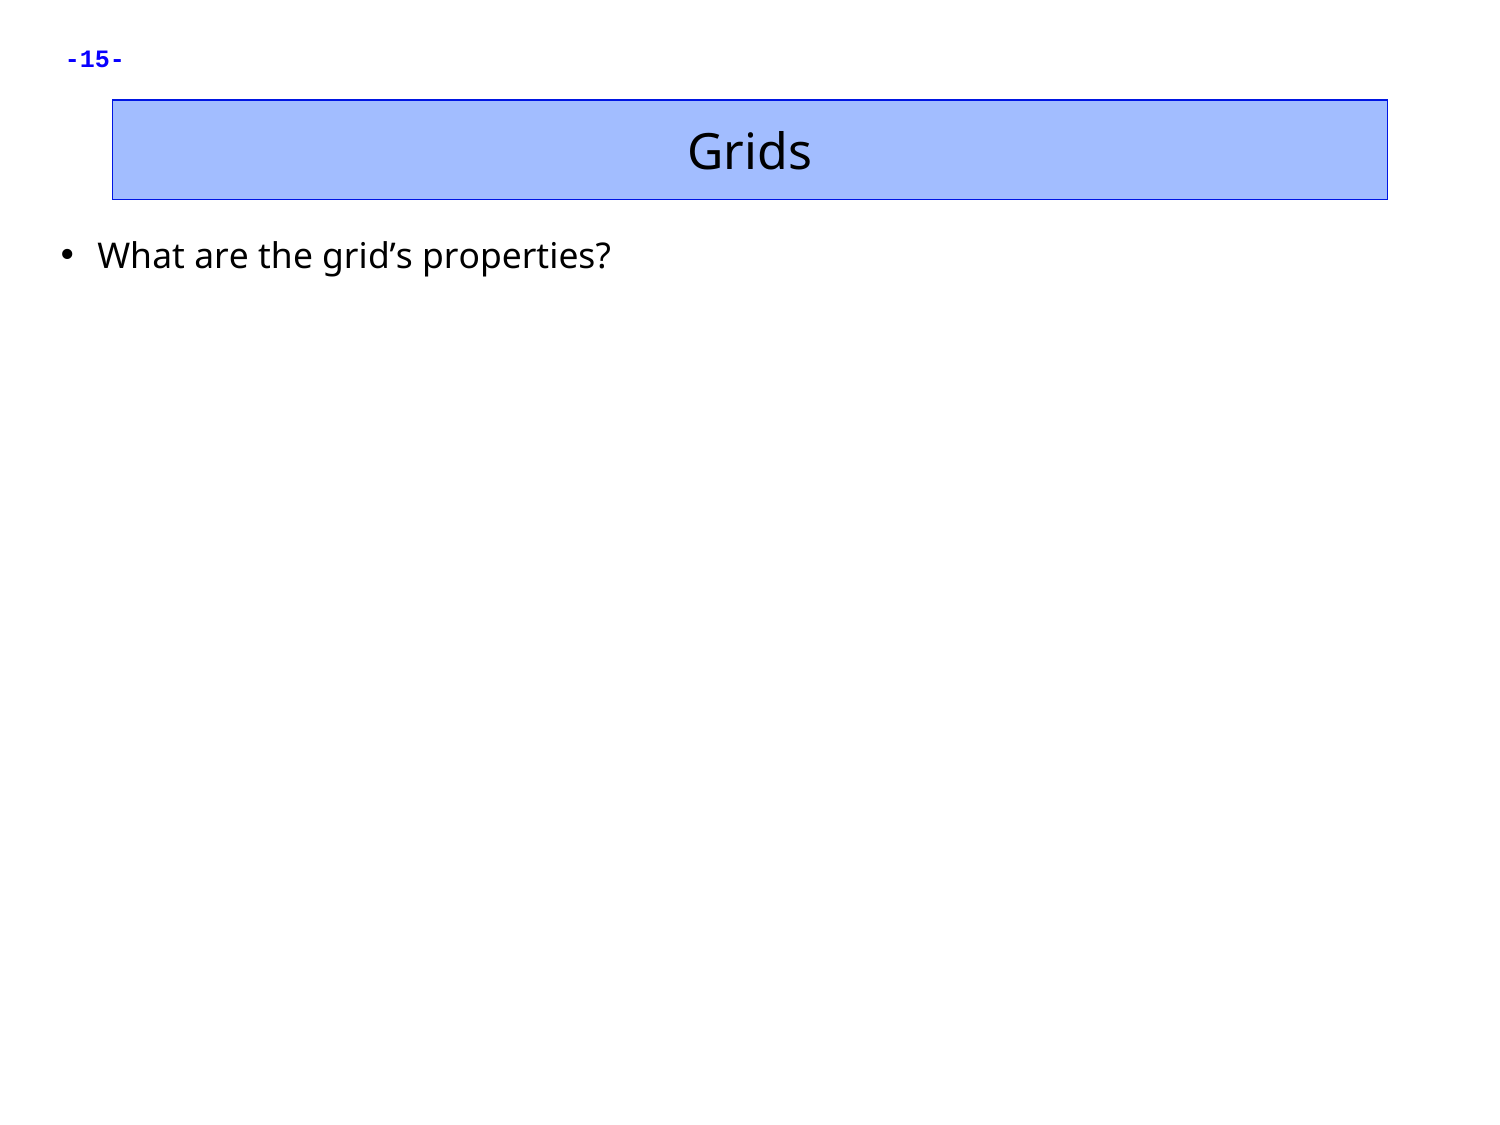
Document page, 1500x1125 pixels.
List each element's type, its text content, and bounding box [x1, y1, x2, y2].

text_box What are the grid’s properties? [44, 224, 1488, 374]
text_box Grids [112, 99, 1388, 200]
